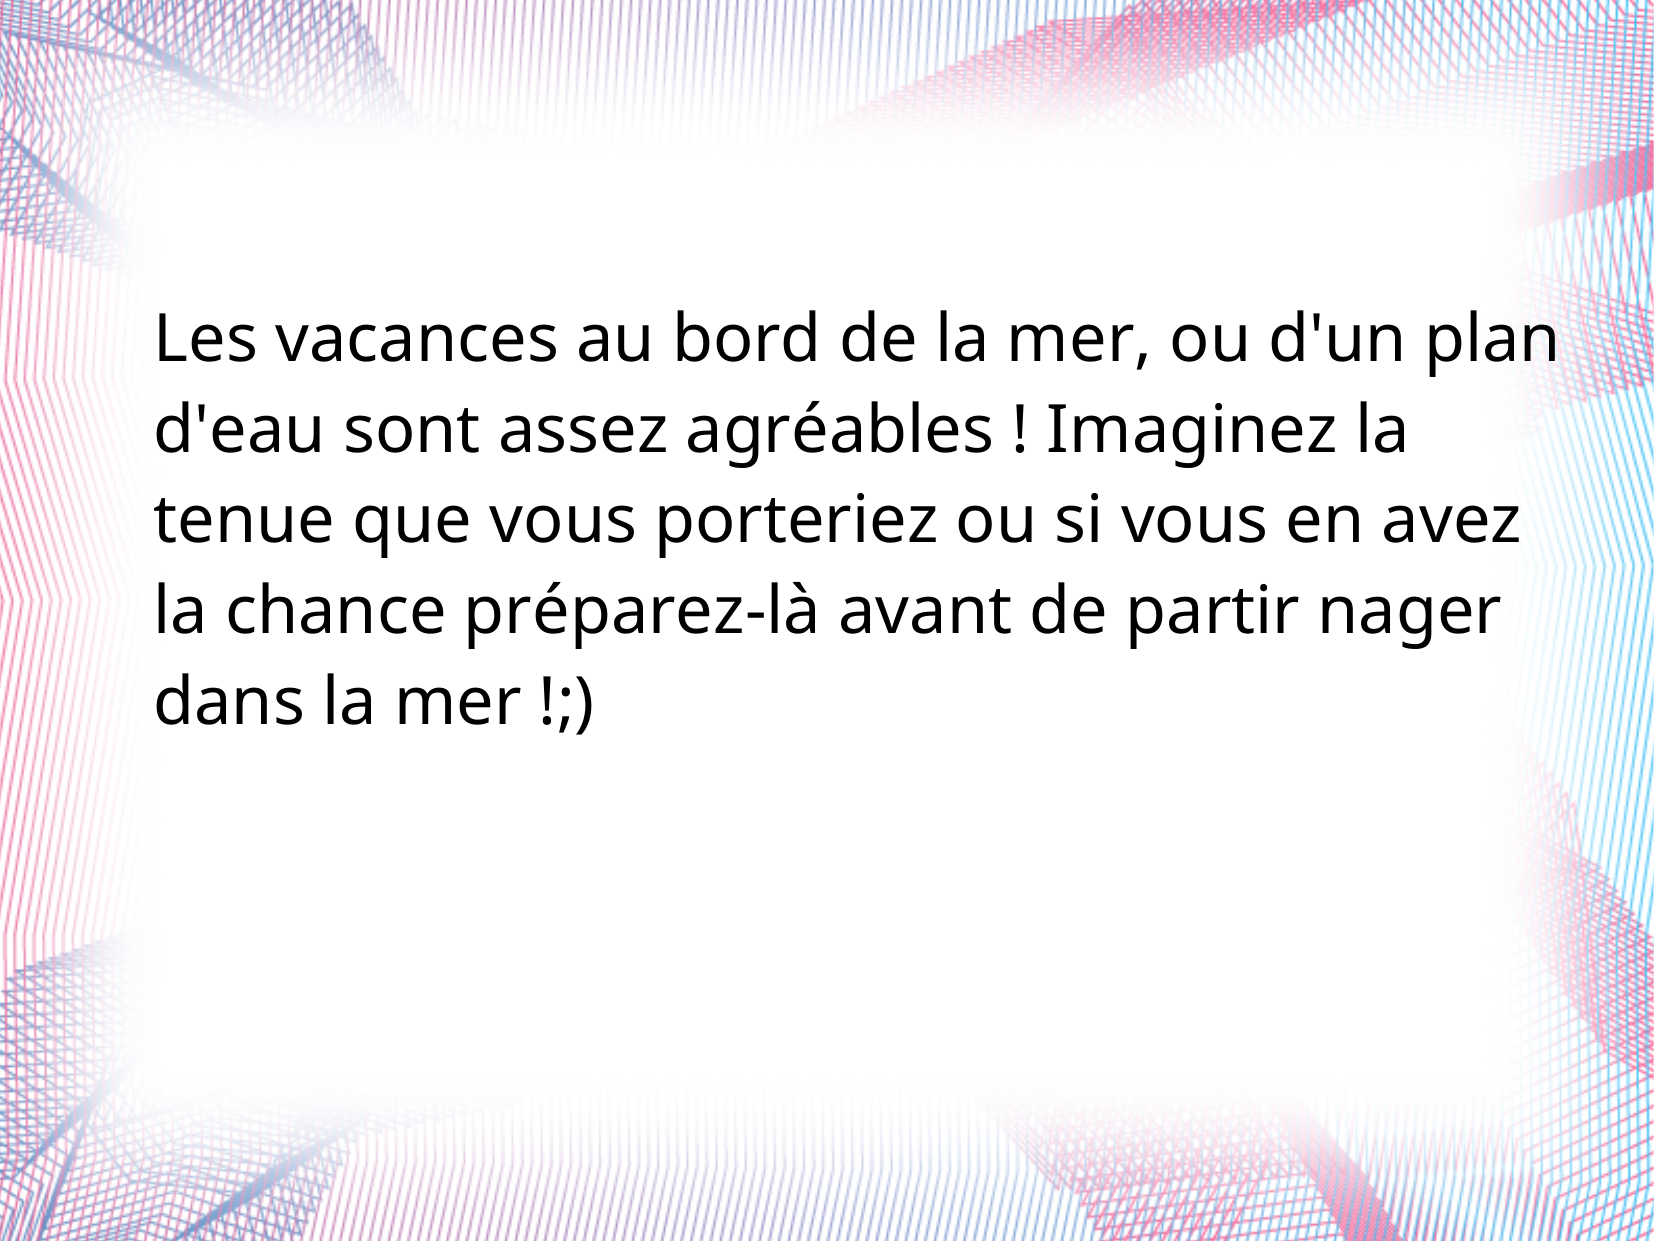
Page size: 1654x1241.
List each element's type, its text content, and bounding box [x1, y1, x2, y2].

list Les vacances au bord de la mer, ou d'un plan d'eau sont assez agréables ! Imaginez la tenue que vous porteriez ou si vous en avez la chance préparez-là avant de partir nager dans la mer !;) [82, 290, 1571, 1109]
picture [0, 0, 1654, 1241]
